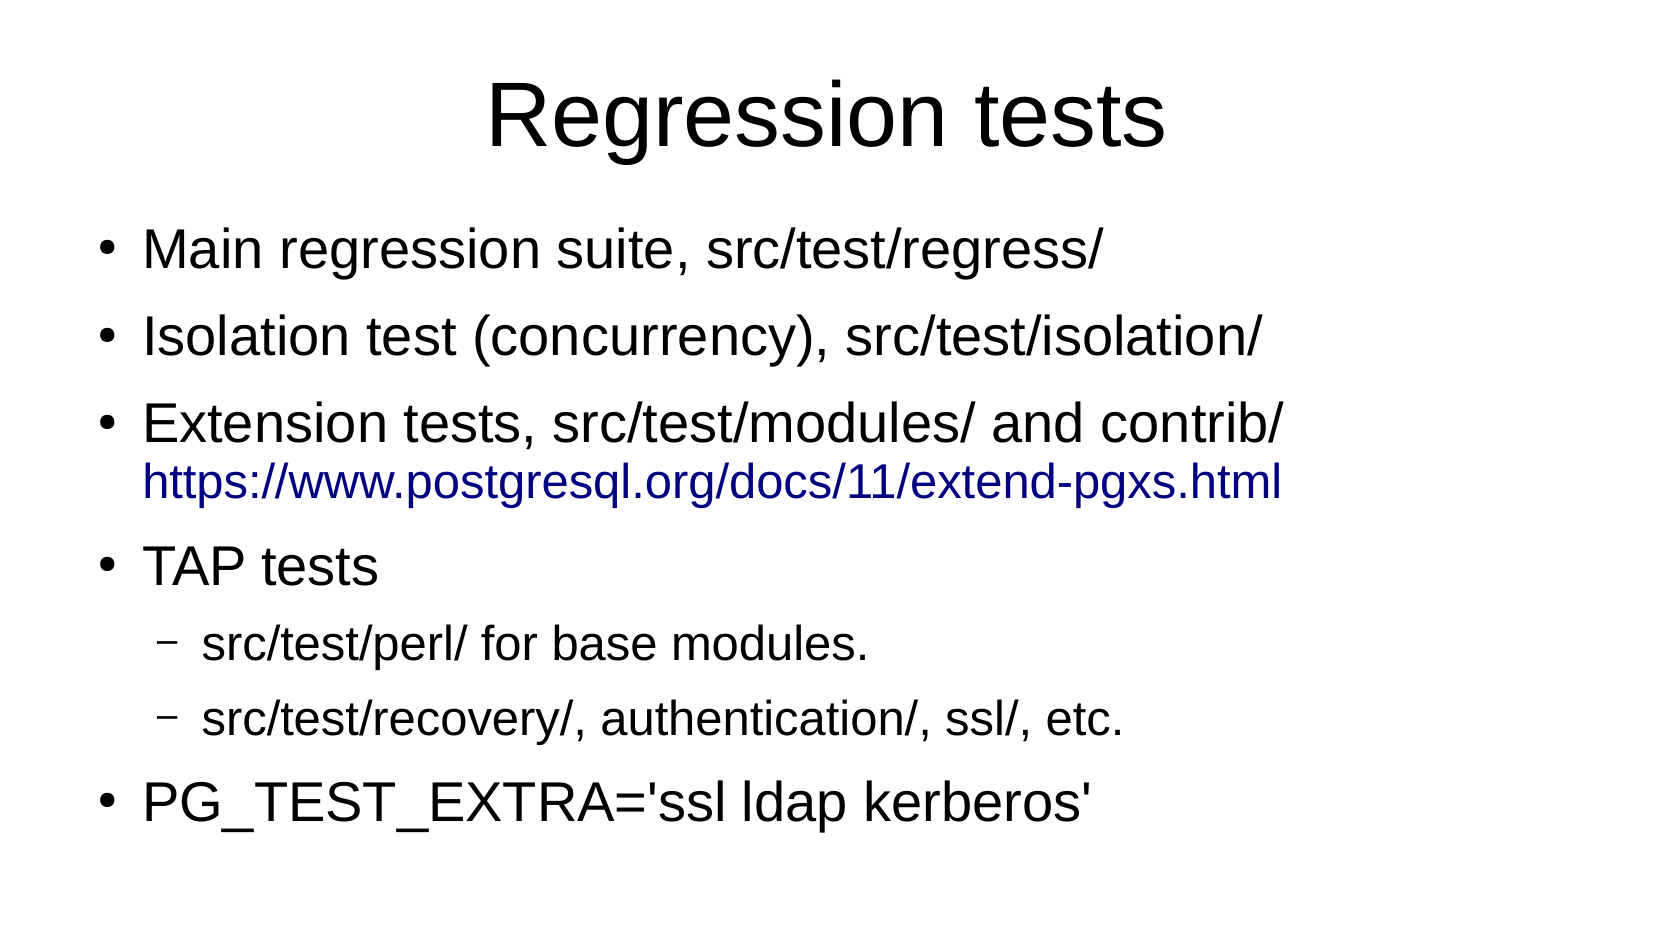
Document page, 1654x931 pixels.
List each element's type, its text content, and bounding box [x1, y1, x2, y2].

list Main regression suite, src/test/regress/ Isolation test (concurrency), src/test/isolation/ Extension tests, src/test/modules/ and contrib/ https://www.postgresql.org/docs/11/extend-pgxs.html TAP tests src/test/perl/ for base modules. src/test/recovery/, authentication/, ssl/, etc. PG_TEST_EXTRA='ssl ldap kerberos' [82, 217, 1571, 841]
title Regression tests [82, 37, 1571, 193]
